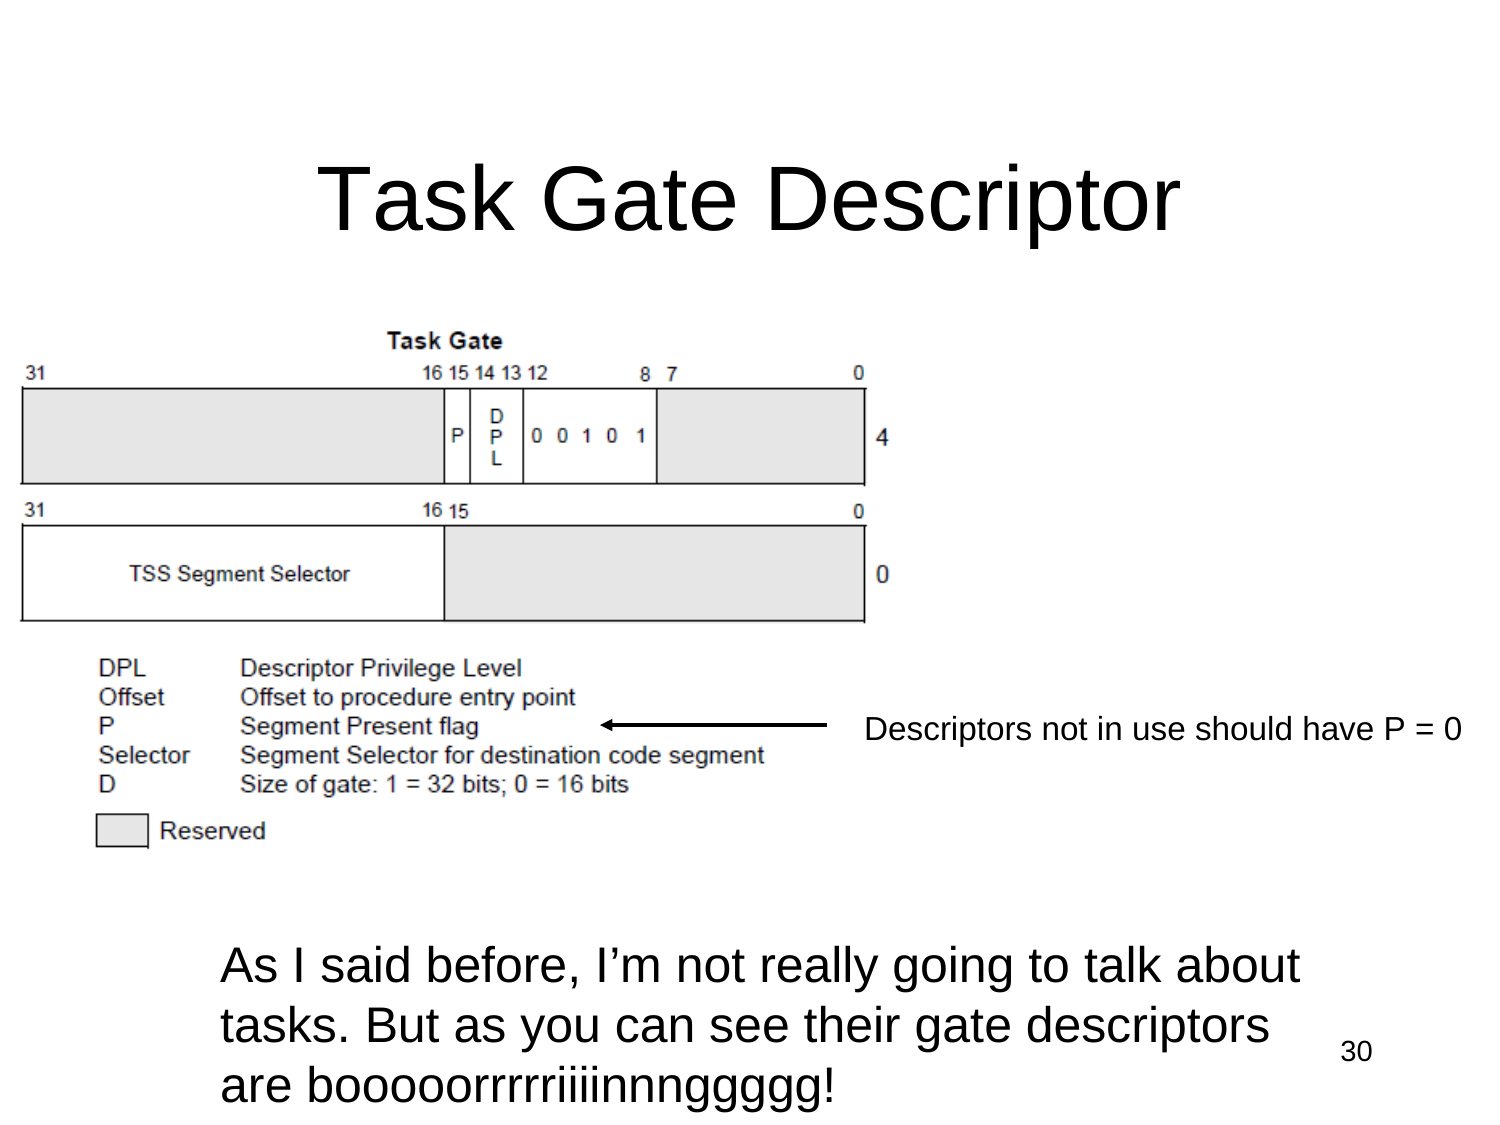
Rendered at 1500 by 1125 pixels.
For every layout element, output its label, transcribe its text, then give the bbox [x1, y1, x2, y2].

text_box Descriptors not in use should have P = 0 [849, 699, 1479, 756]
text_box As I said before, I’m not really going to talk about tasks. But as you can see their gate descriptors are booooorrrrriiiinnnggggg! [205, 924, 1317, 1121]
text_box [14, 322, 901, 854]
title Task Gate Descriptor [112, 99, 1388, 288]
text_box <number> [1317, 1025, 1388, 1101]
